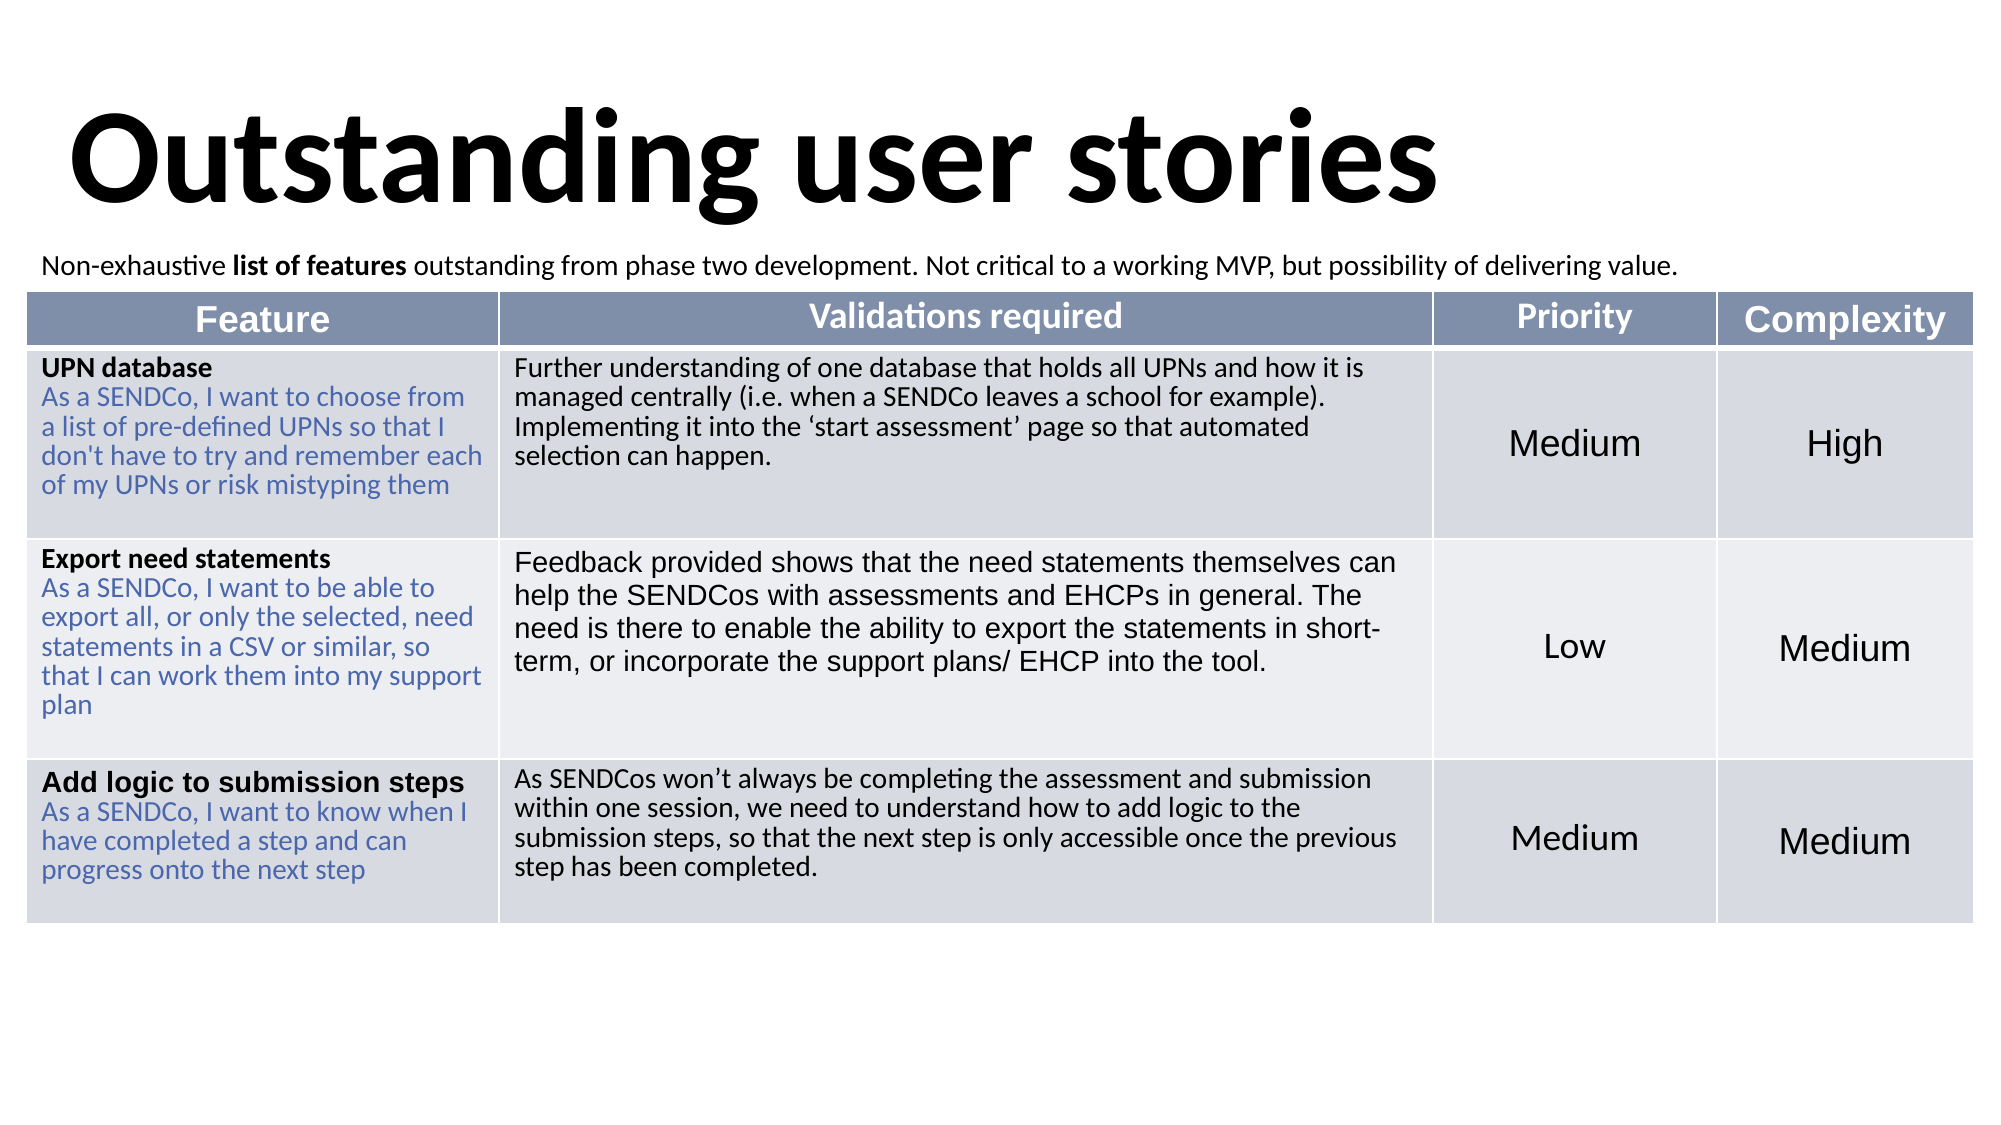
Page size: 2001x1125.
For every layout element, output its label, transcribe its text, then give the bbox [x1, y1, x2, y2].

table_cell Further understanding of one database that holds all UPNs and how it is managed centrally (i.e. when a SENDCo leaves a school for example). Implementing it into the ‘start assessment’ page so that automated selection can happen. [500, 351, 1432, 538]
table_cell Medium [1434, 351, 1716, 538]
table_cell High [1718, 351, 1973, 538]
table_header Complexity [1755, 292, 1973, 345]
table_cell Export need statements As a SENDCo, I want to be able to export all, or only the selected, need statements in a CSV or similar, so that I can work them into my support plan [27, 540, 498, 758]
table_cell Low [1434, 540, 1716, 758]
list Non-exhaustive list of features outstanding from phase two development. Not critical to a working MVP, but possibility of delivering value. [26, 198, 1755, 346]
table_cell Medium [1434, 760, 1716, 923]
table_cell As SENDCos won’t always be completing the assessment and submission within one session, we need to understand how to add logic to the submission steps, so that the next step is only accessible once the previous step has been completed. [500, 760, 1432, 923]
table_cell Medium [1718, 760, 1973, 923]
table_cell Add logic to submission steps As a SENDCo, I want to know when I have completed a step and can progress onto the next step [27, 760, 498, 923]
table_cell Feedback provided shows that the need statements themselves can help the SENDCos with assessments and EHCPs in general. The need is there to enable the ability to export the statements in short-term, or incorporate the support plans/ EHCP into the tool. [500, 540, 1432, 758]
title Outstanding user stories [54, 25, 2000, 291]
table_cell Medium [1718, 540, 1973, 758]
table_cell UPN database As a SENDCo, I want to choose from a list of pre-defined UPNs so that I don't have to try and remember each of my UPNs or risk mistyping them [27, 351, 498, 538]
